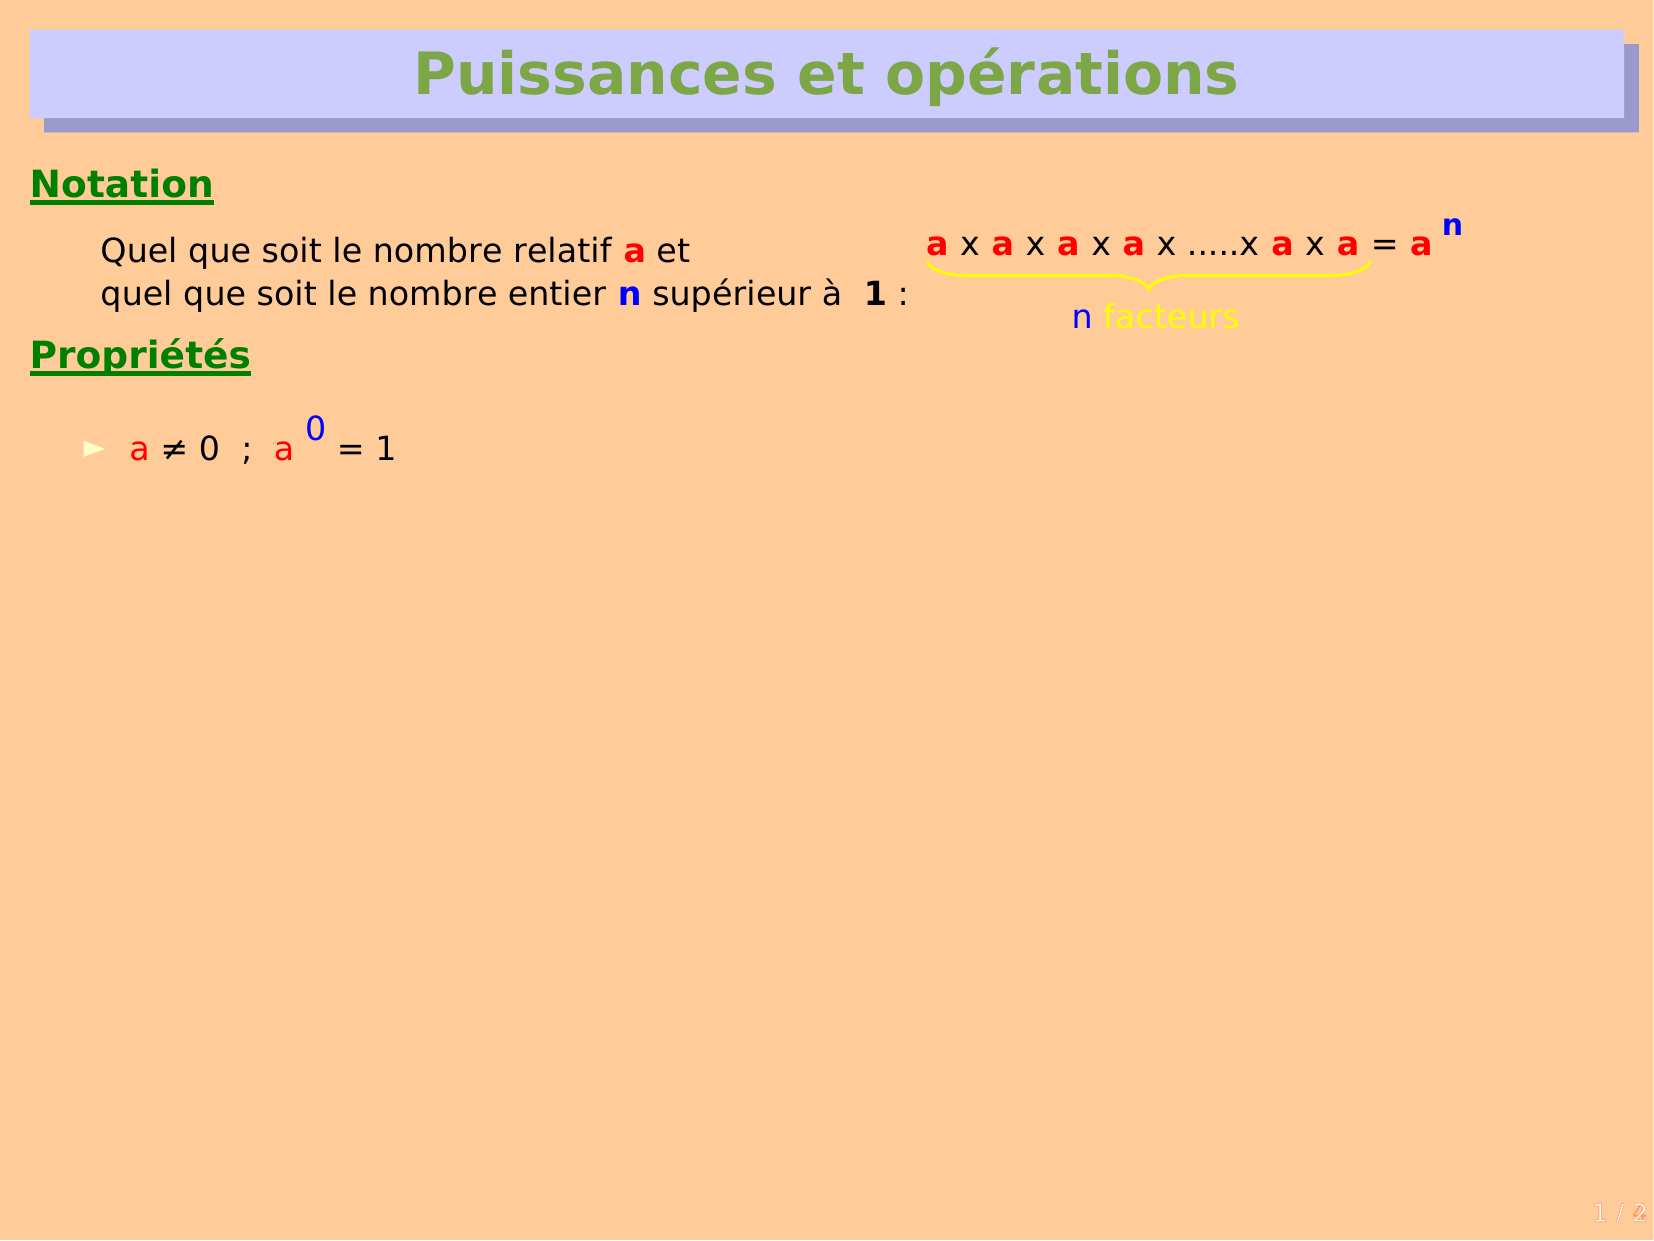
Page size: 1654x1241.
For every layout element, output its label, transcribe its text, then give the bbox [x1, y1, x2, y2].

text_box Propriétés [29, 333, 252, 378]
title Puissances et opérations [29, 29, 1625, 119]
text_box Quel que soit le nombre relatif a et [100, 224, 691, 274]
text_box Notation [29, 162, 215, 207]
text_box 1 / 2 [1591, 1198, 1649, 1235]
text_box quel que soit le nombre entier n supérieur à 1 : [100, 274, 910, 314]
text_box ► a ≠ 0 ; a 0 = 1 [80, 409, 408, 469]
text_box a x a x a x a x .....x a x a = a n [925, 207, 1472, 264]
text_box n facteurs [1071, 297, 1241, 337]
